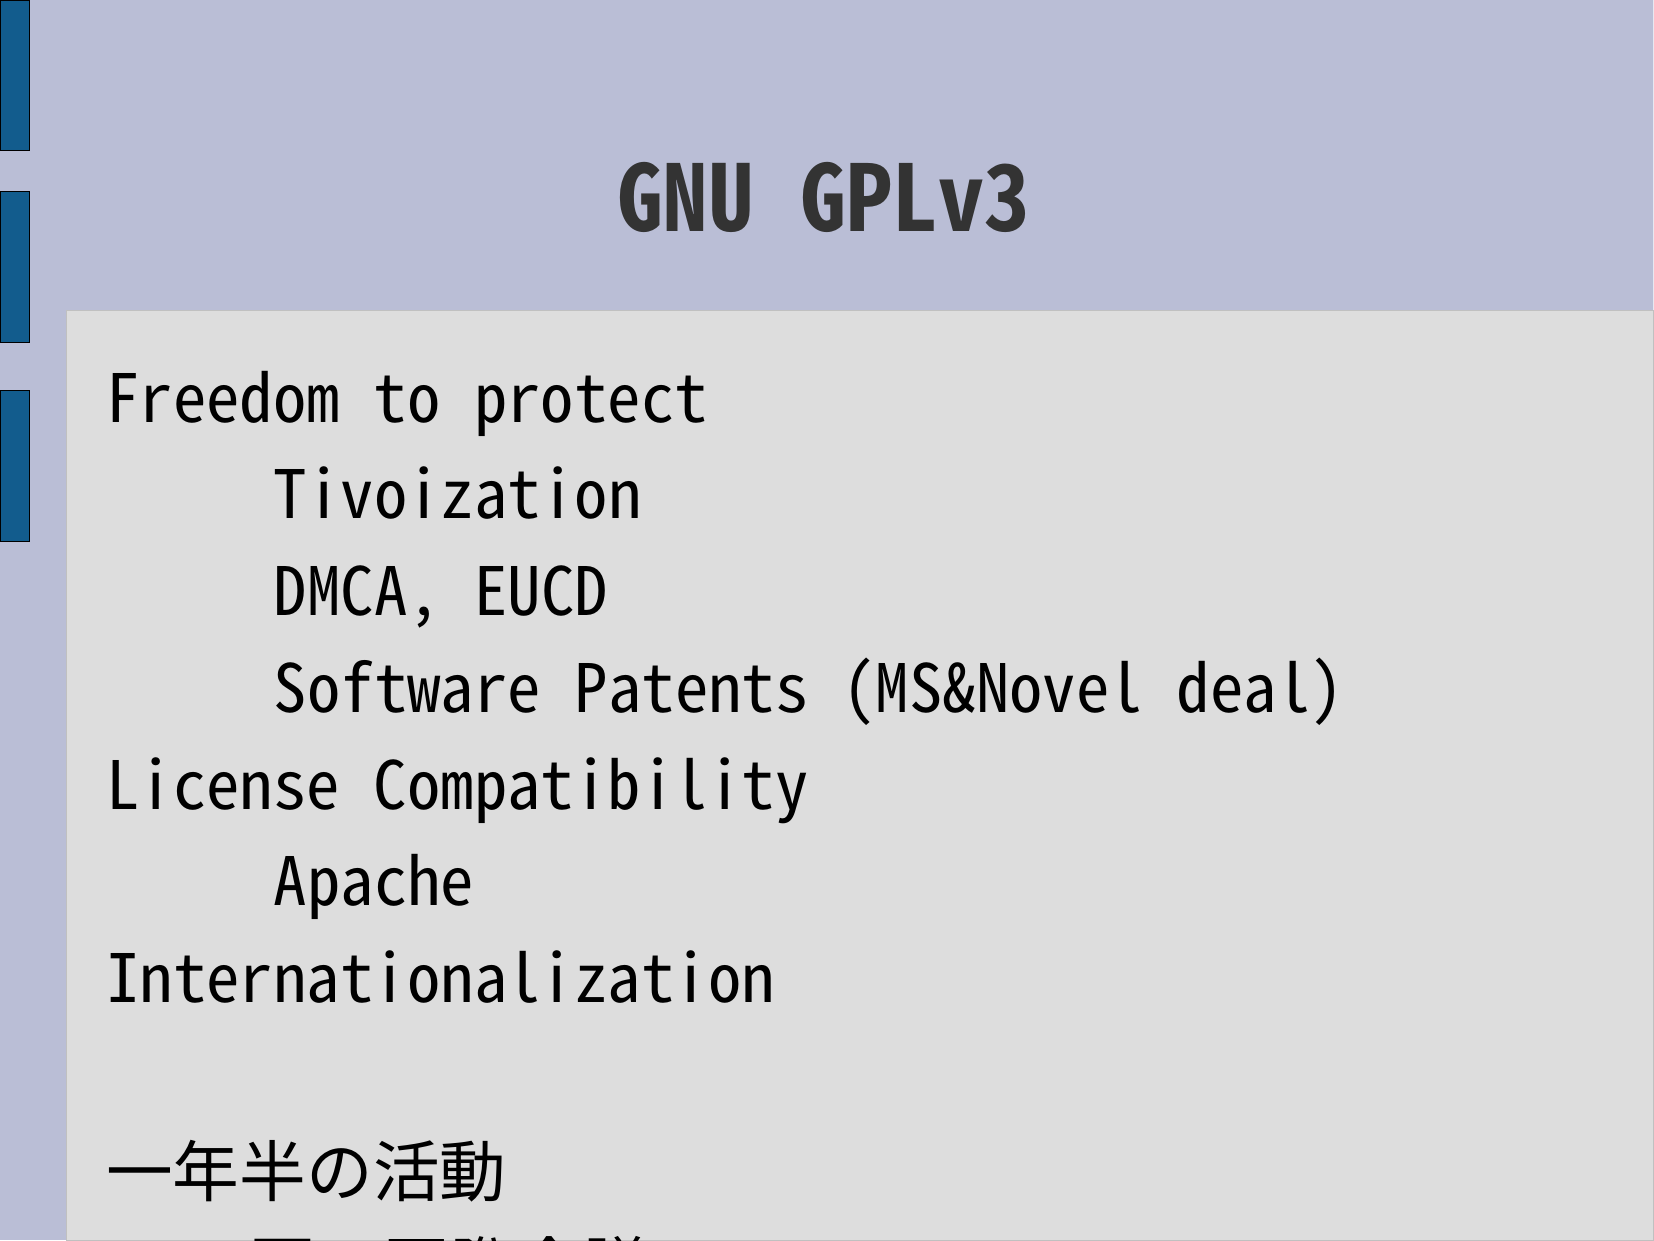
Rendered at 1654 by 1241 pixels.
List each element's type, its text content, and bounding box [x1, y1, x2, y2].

title GNU GPLv3 [118, 88, 1531, 296]
list Freedom to protect Tivoization DMCA, EUCD Software Patents (MS&Novel deal) License Compatibility Apache Internationalization 一年半の活動 五回の国際会議 委員会による意見収集 [88, 344, 1595, 1127]
